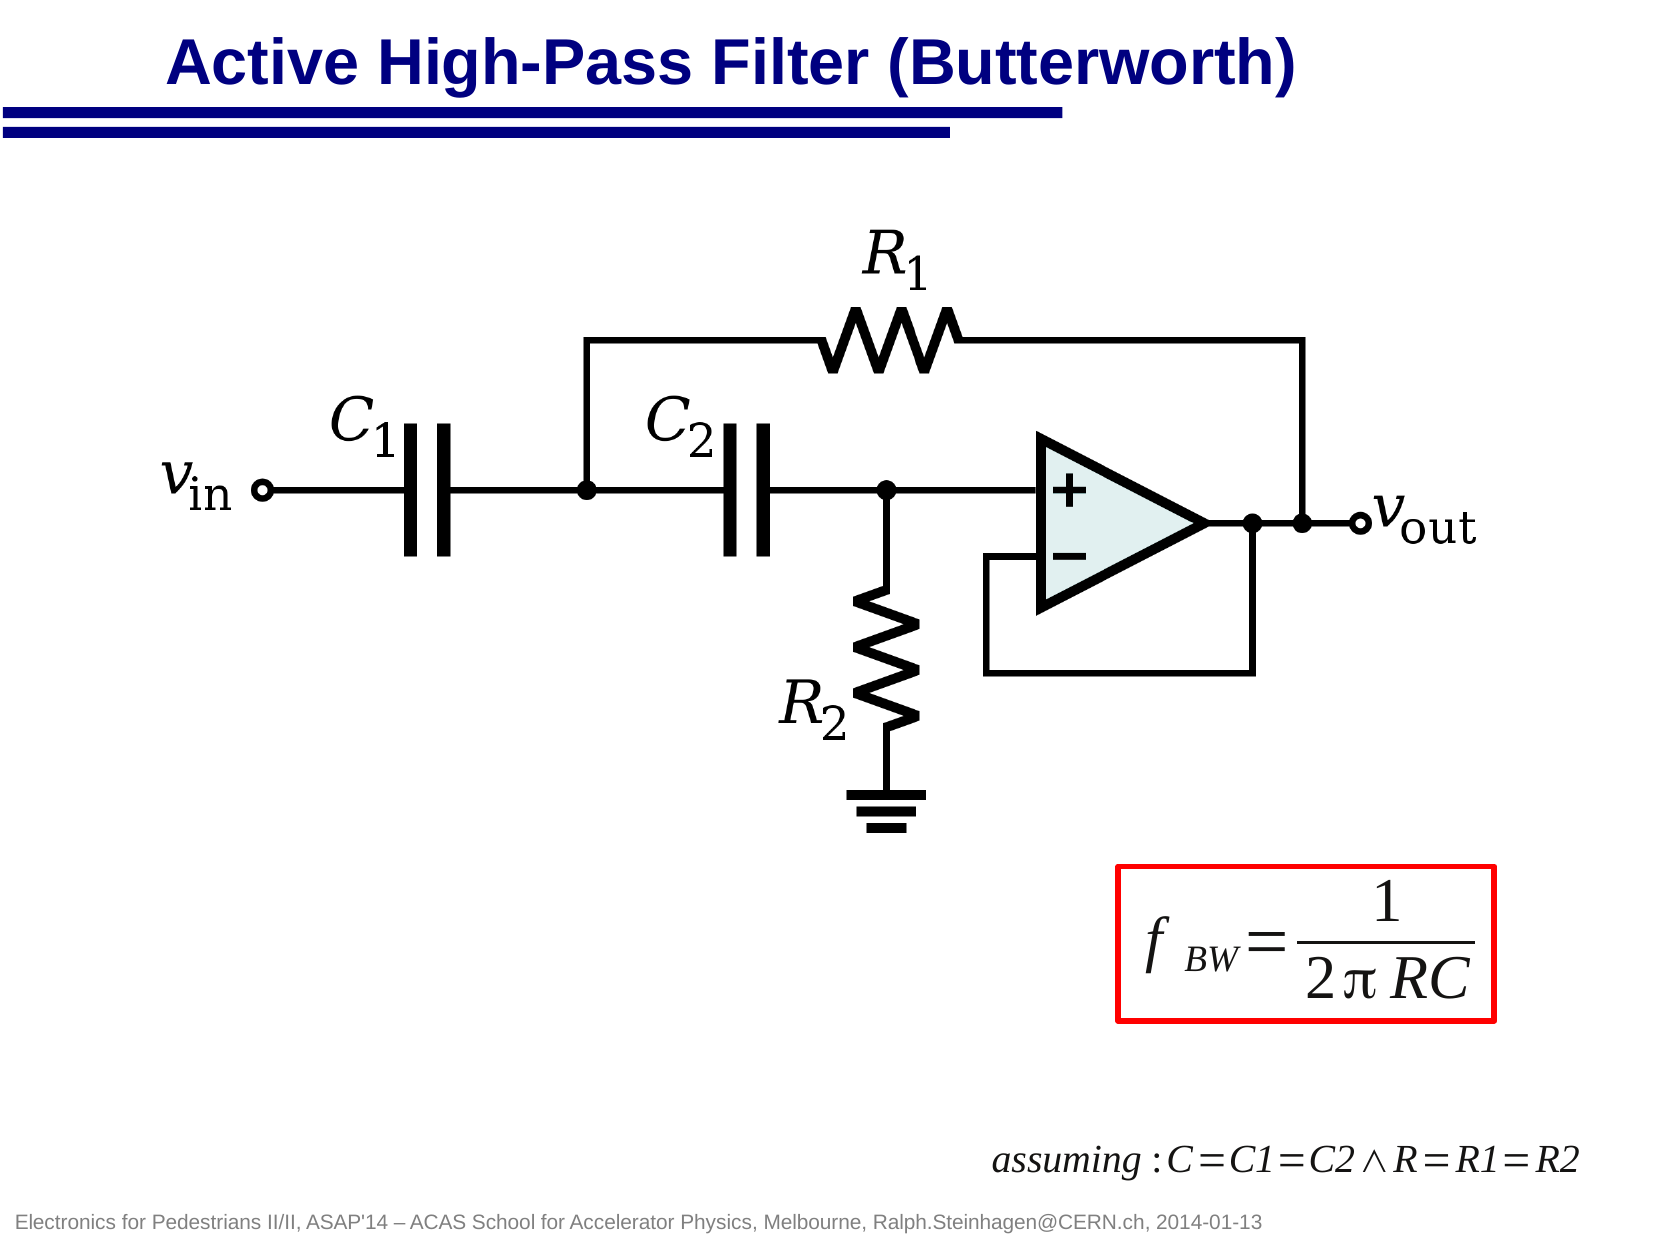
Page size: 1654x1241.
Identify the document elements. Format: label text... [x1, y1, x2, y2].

picture [154, 190, 1485, 856]
chart [981, 1137, 1591, 1182]
chart [1118, 866, 1495, 1015]
title Active High-Pass Filter (Butterworth) [165, 0, 1323, 124]
